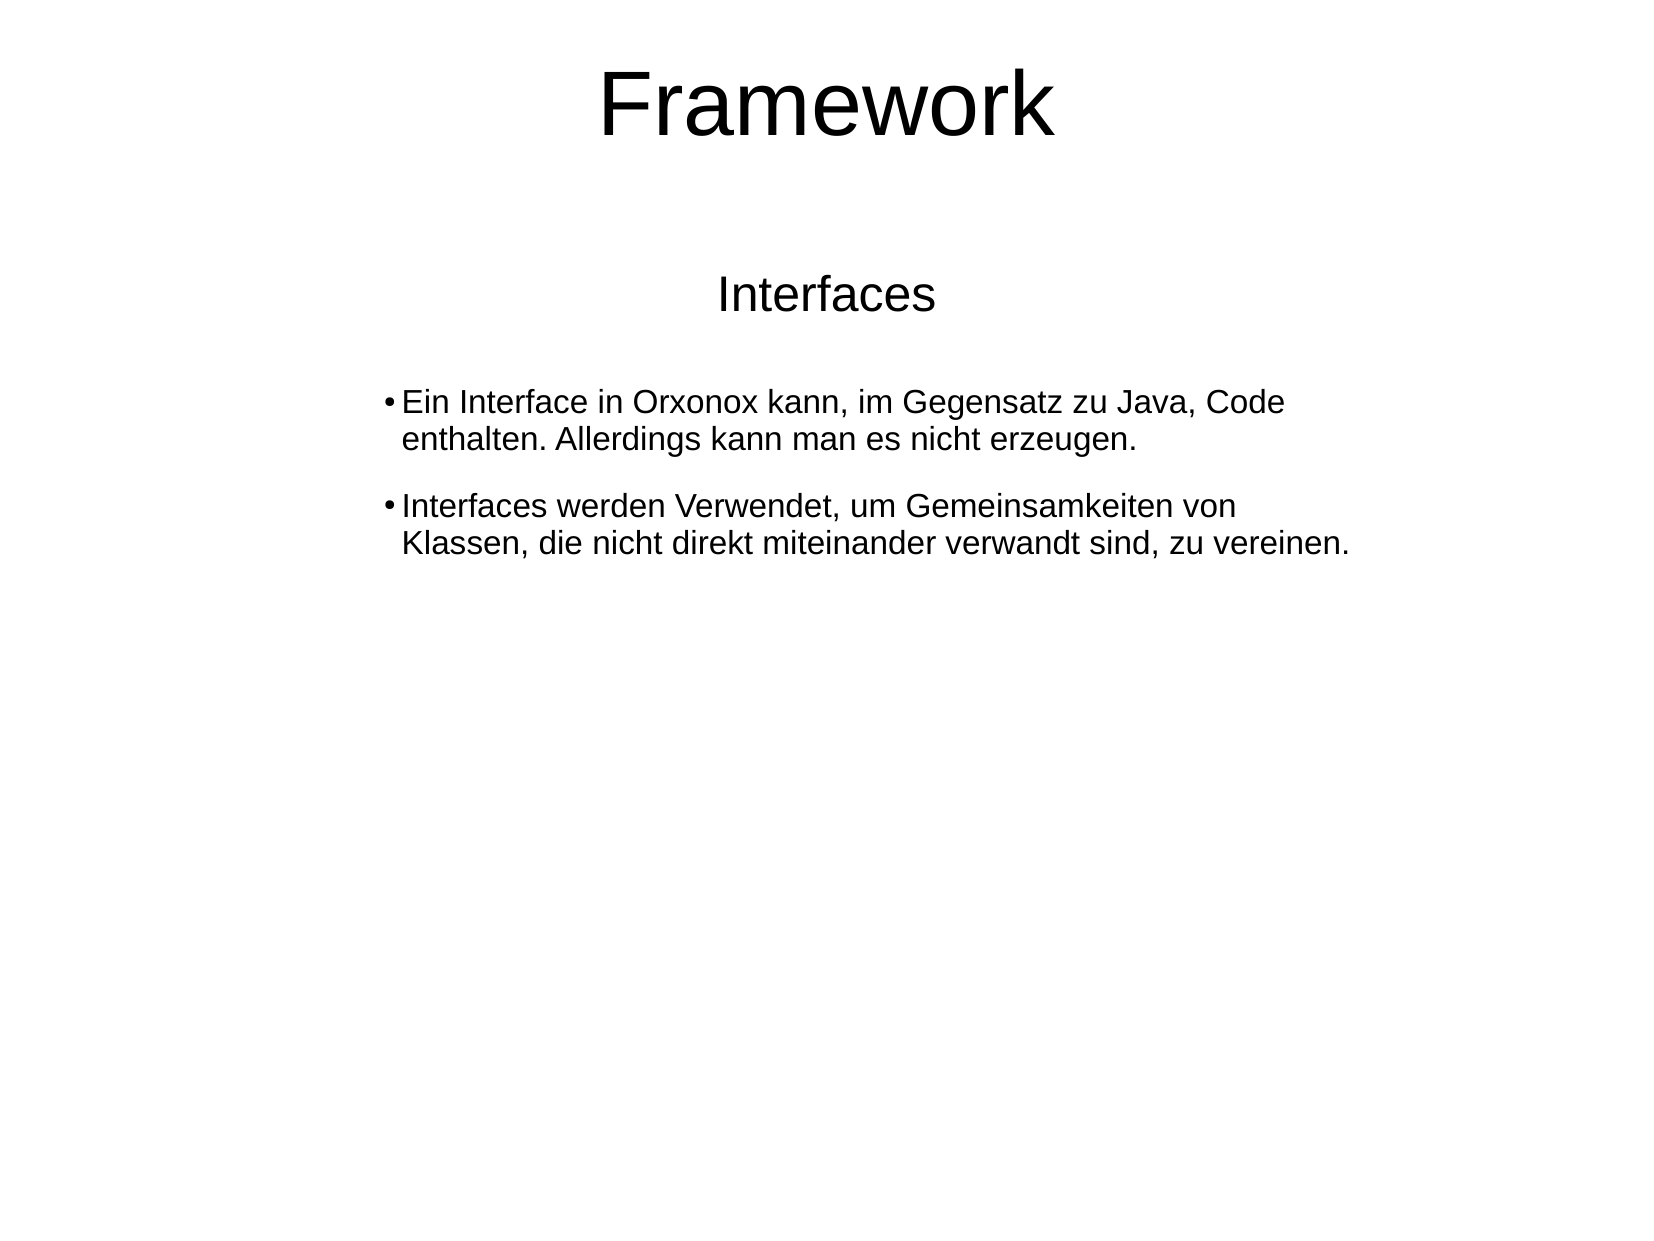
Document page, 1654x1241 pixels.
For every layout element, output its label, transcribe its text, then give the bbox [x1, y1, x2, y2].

subtitle Ein Interface in Orxonox kann, im Gegensatz zu Java, Code enthalten. Allerdings kann man es nicht erzeugen. Interfaces werden Verwendet, um Gemeinsamkeiten von Klassen, die nicht direkt miteinander verwandt sind, zu vereinen. [383, 383, 1359, 563]
text_box Interfaces [82, 265, 1571, 325]
title Framework [82, 0, 1571, 208]
